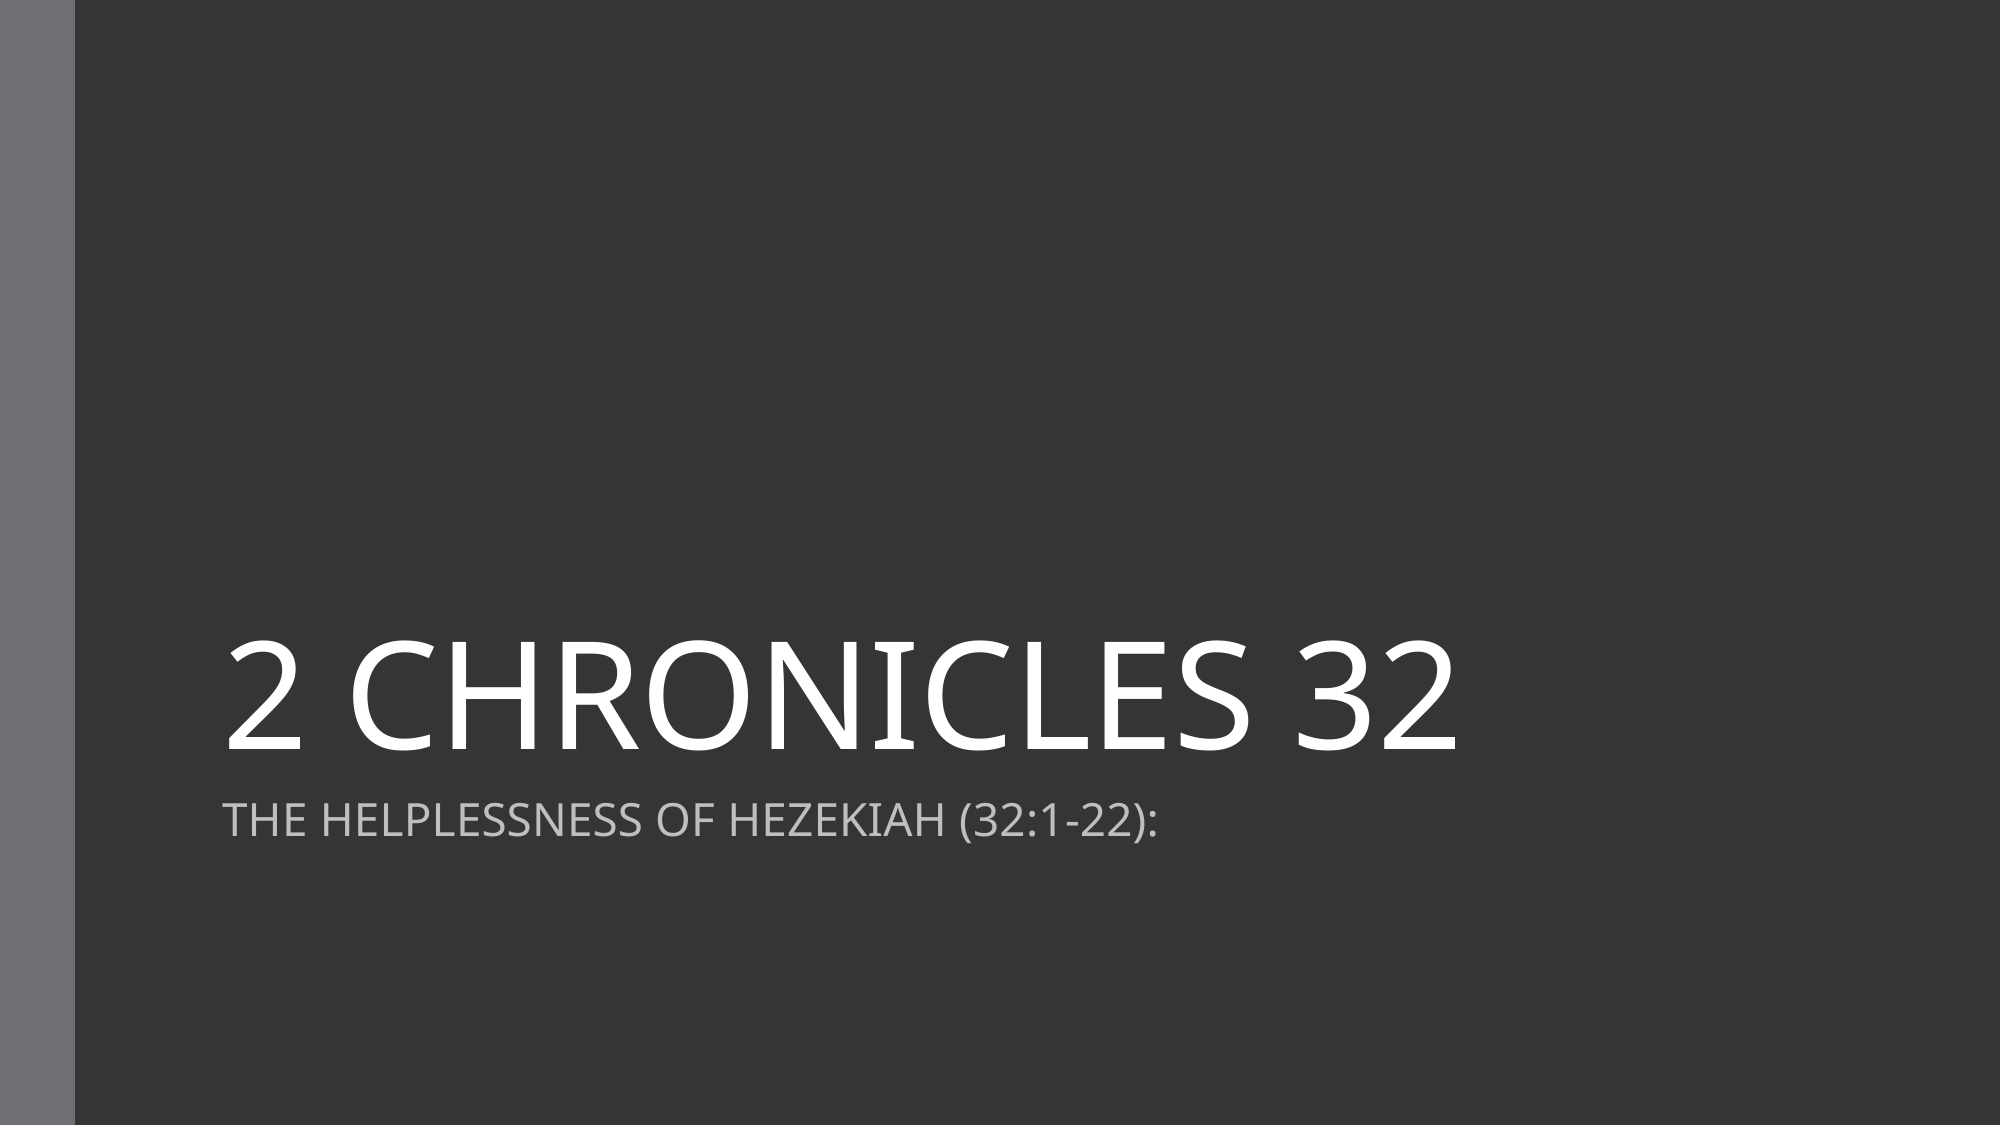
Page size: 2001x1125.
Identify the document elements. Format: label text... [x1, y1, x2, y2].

subtitle THE HELPLESSNESS OF HEZEKIAH (32:1-22): [206, 787, 1752, 1066]
title 2 CHRONICLES 32 [206, 124, 1752, 787]
